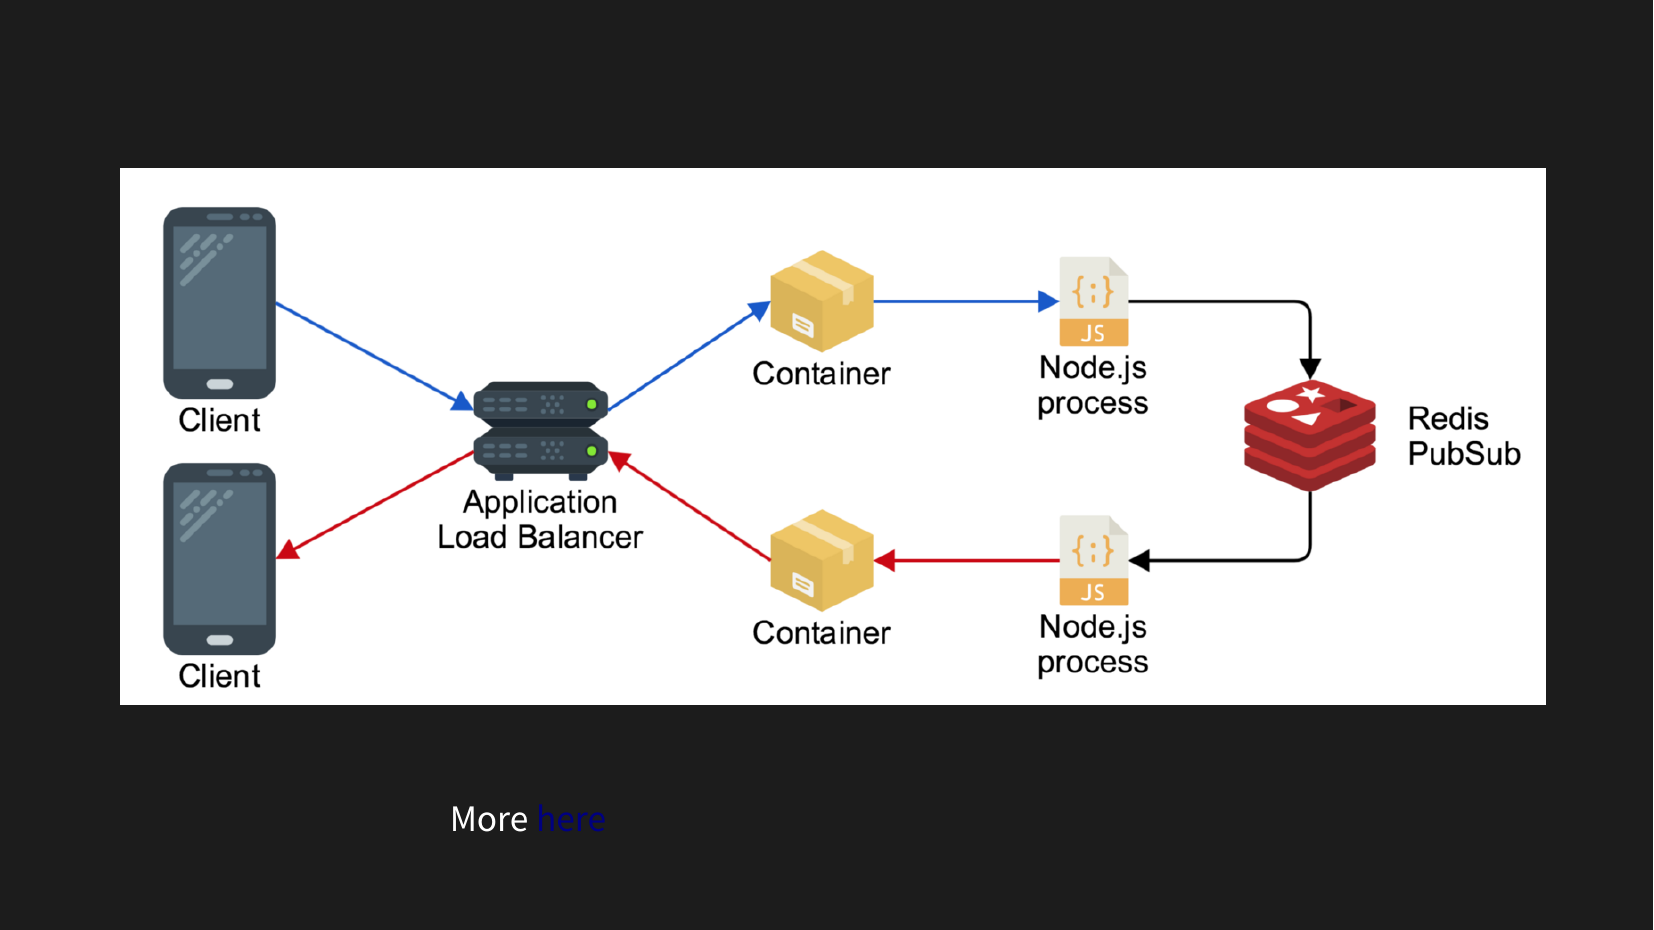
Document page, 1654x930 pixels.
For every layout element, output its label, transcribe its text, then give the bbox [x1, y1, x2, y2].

text_box More here [435, 780, 1006, 850]
picture [120, 168, 1546, 706]
